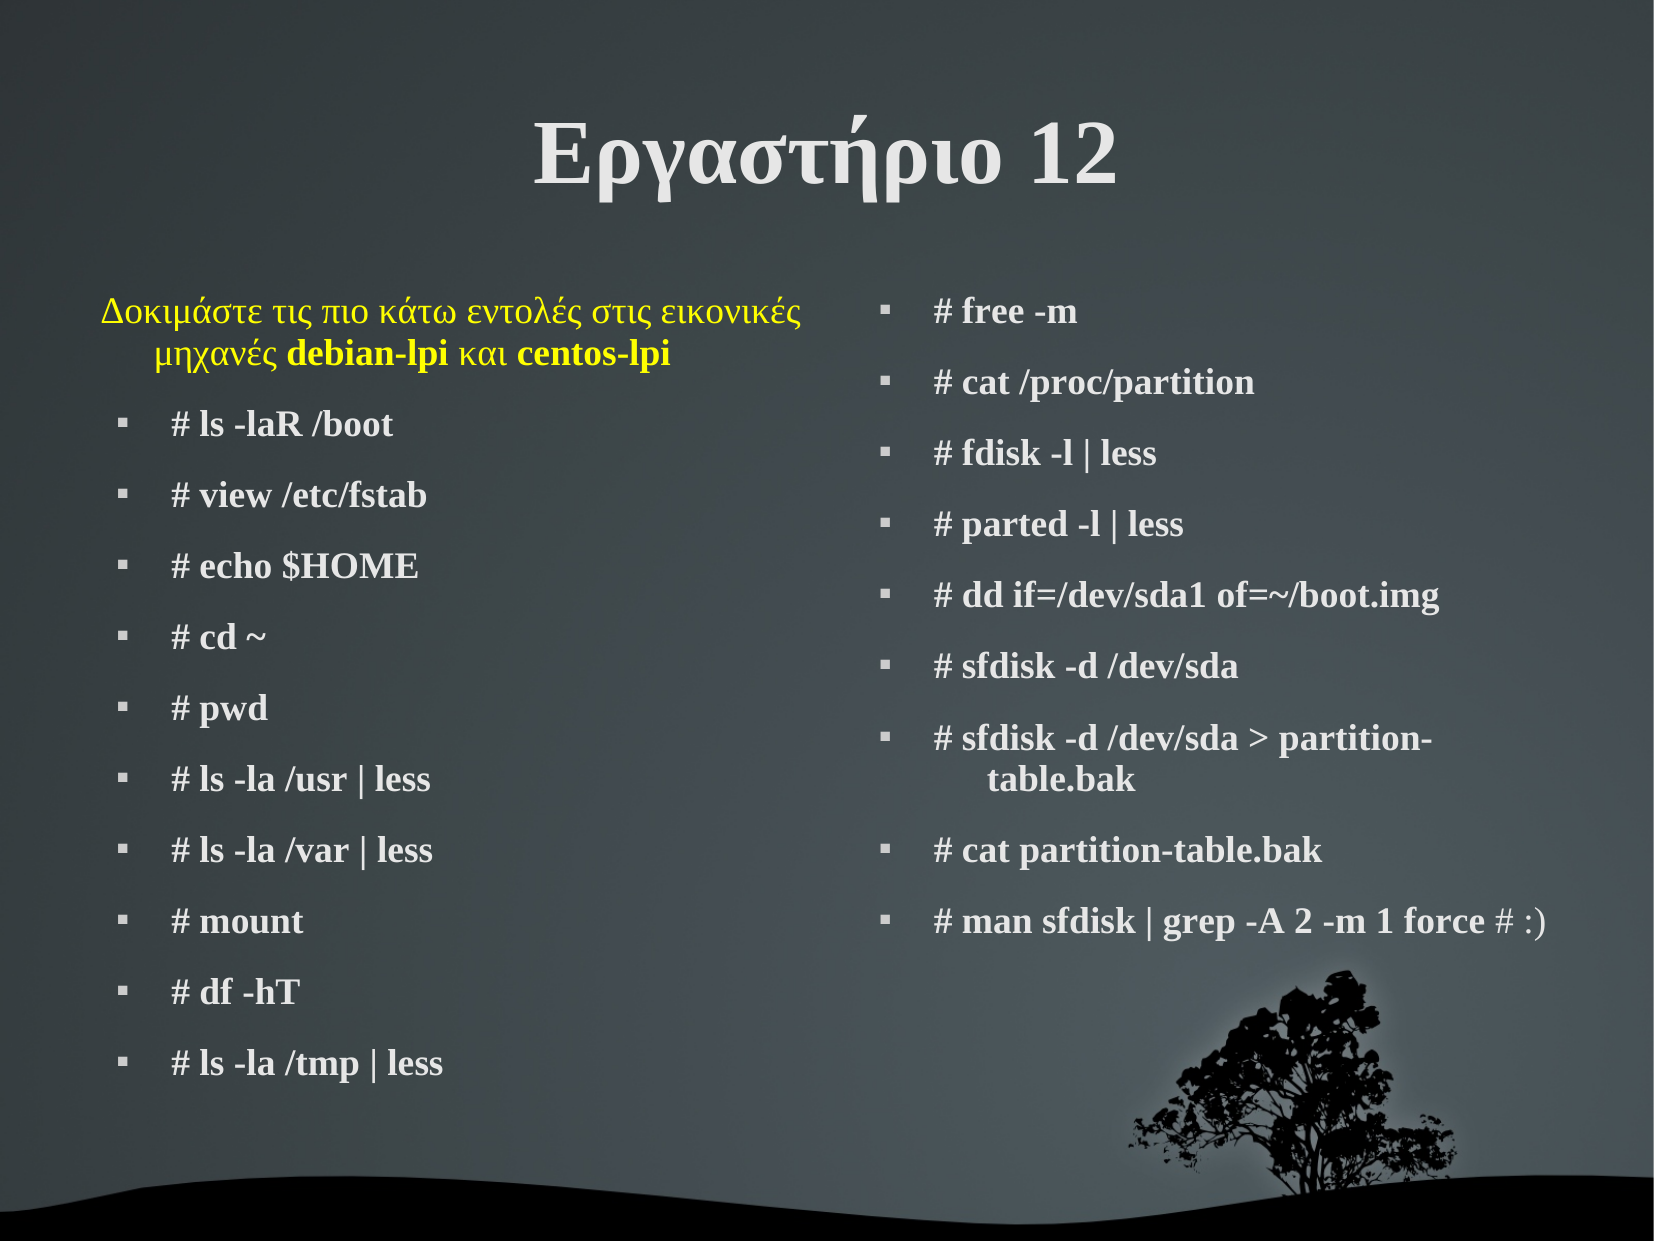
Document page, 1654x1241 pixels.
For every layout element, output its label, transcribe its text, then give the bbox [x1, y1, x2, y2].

list # free -m # cat /proc/partition # fdisk -l | less # parted -l | less # dd if=/dev/sda1 of=~/boot.img # sfdisk -d /dev/sda # sfdisk -d /dev/sda > partition-table.bak # cat partition-table.bak # man sfdisk | grep -A 2 -m 1 force # :) [845, 290, 1572, 1109]
list Δοκιμάστε τις πιο κάτω εντολές στις εικονικές μηχανές debian-lpi και centos-lpi # ls -laR /boot # view /etc/fstab # echo $HOME # cd ~ # pwd # ls -la /usr | less # ls -la /var | less # mount # df -hT # ls -la /tmp | less [82, 290, 809, 1171]
picture [0, 0, 1654, 1241]
title Εργαστήριο 12 [82, 49, 1571, 257]
